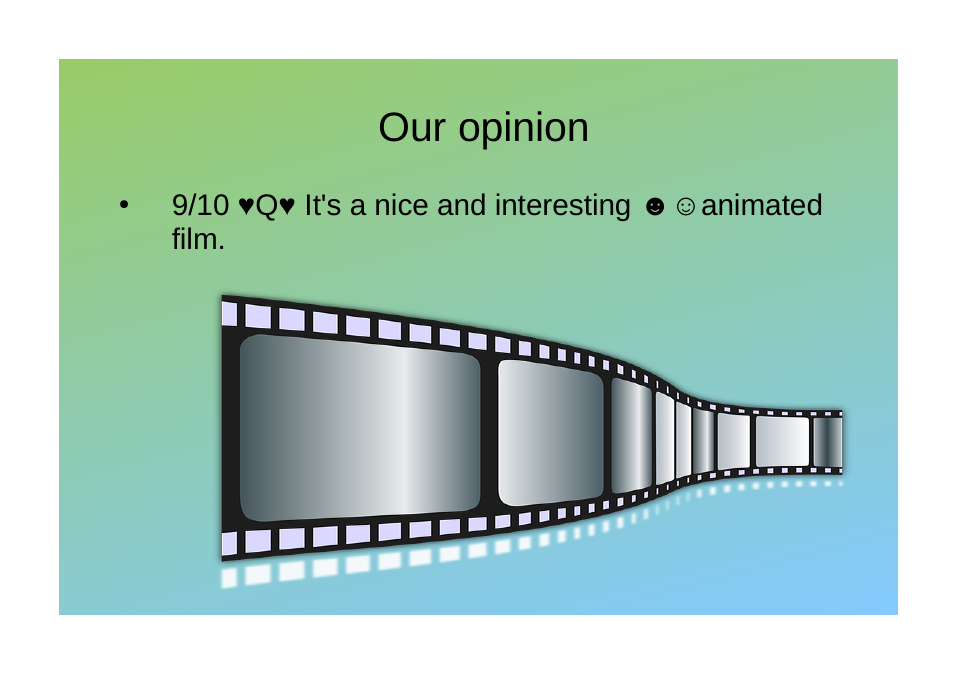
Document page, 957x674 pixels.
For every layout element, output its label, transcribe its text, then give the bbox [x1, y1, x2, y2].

list 9/10 ♥Q♥ It's a nice and interesting ☻☺animated film. [100, 188, 856, 511]
picture [212, 287, 853, 591]
title Our opinion [100, 81, 856, 174]
